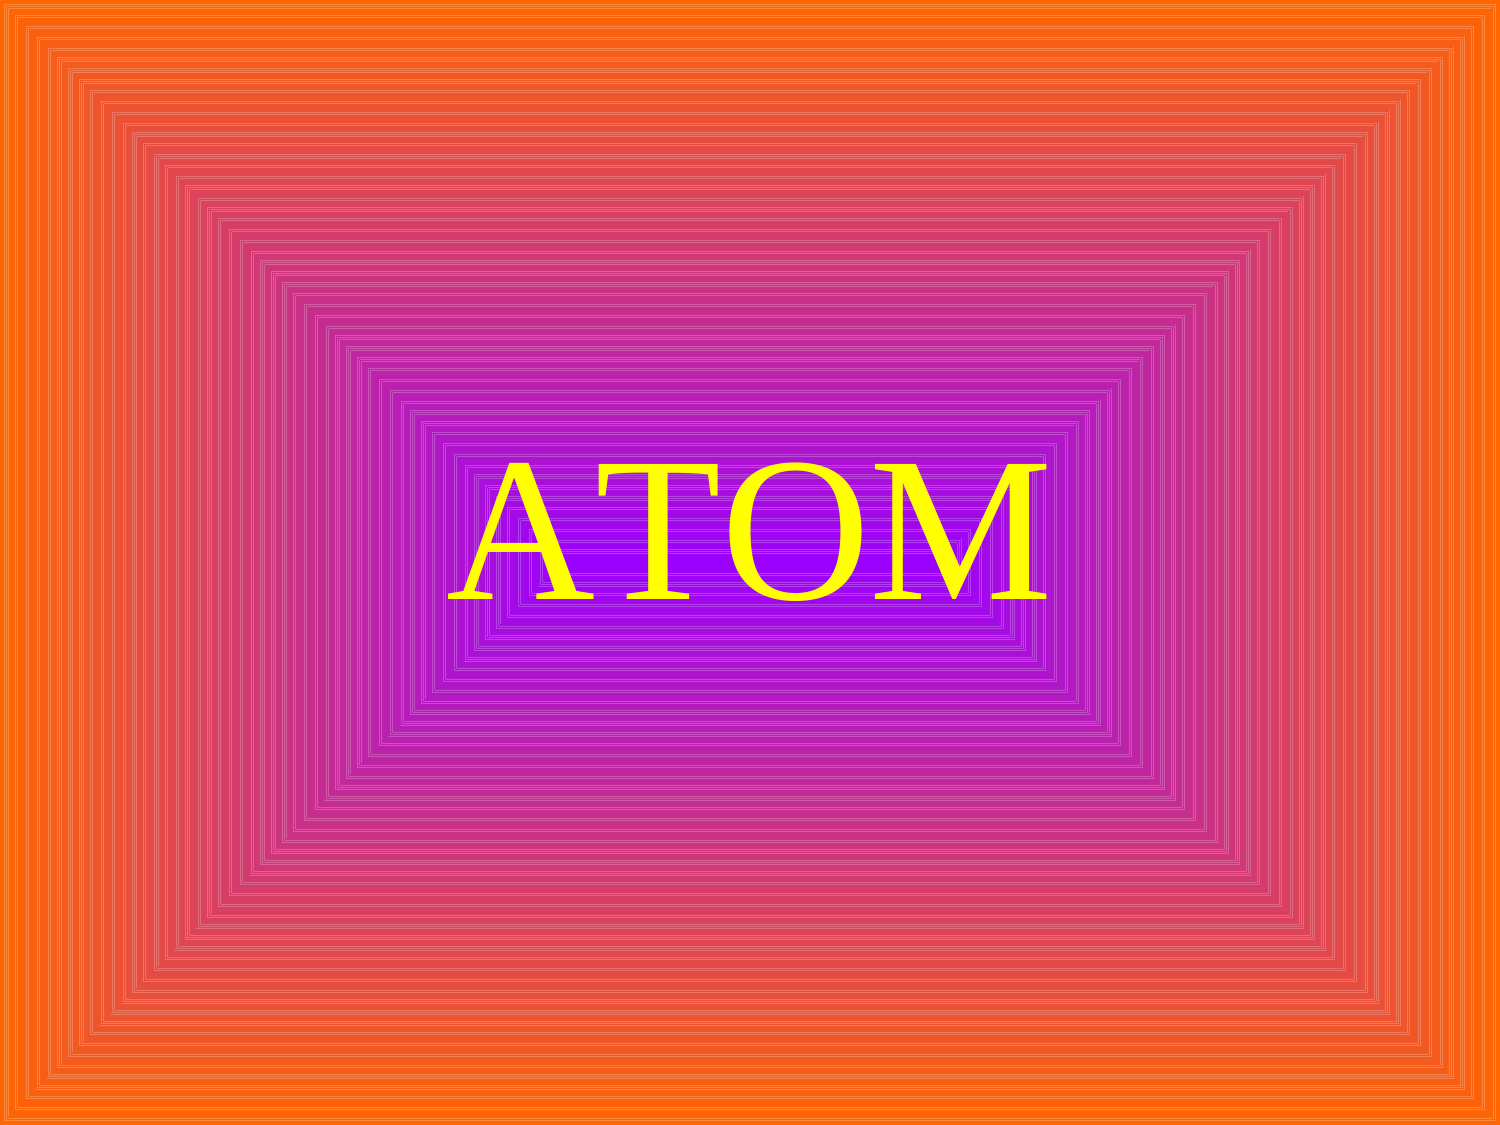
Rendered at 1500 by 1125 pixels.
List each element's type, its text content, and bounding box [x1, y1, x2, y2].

text_box ATOM [0, 385, 1500, 649]
